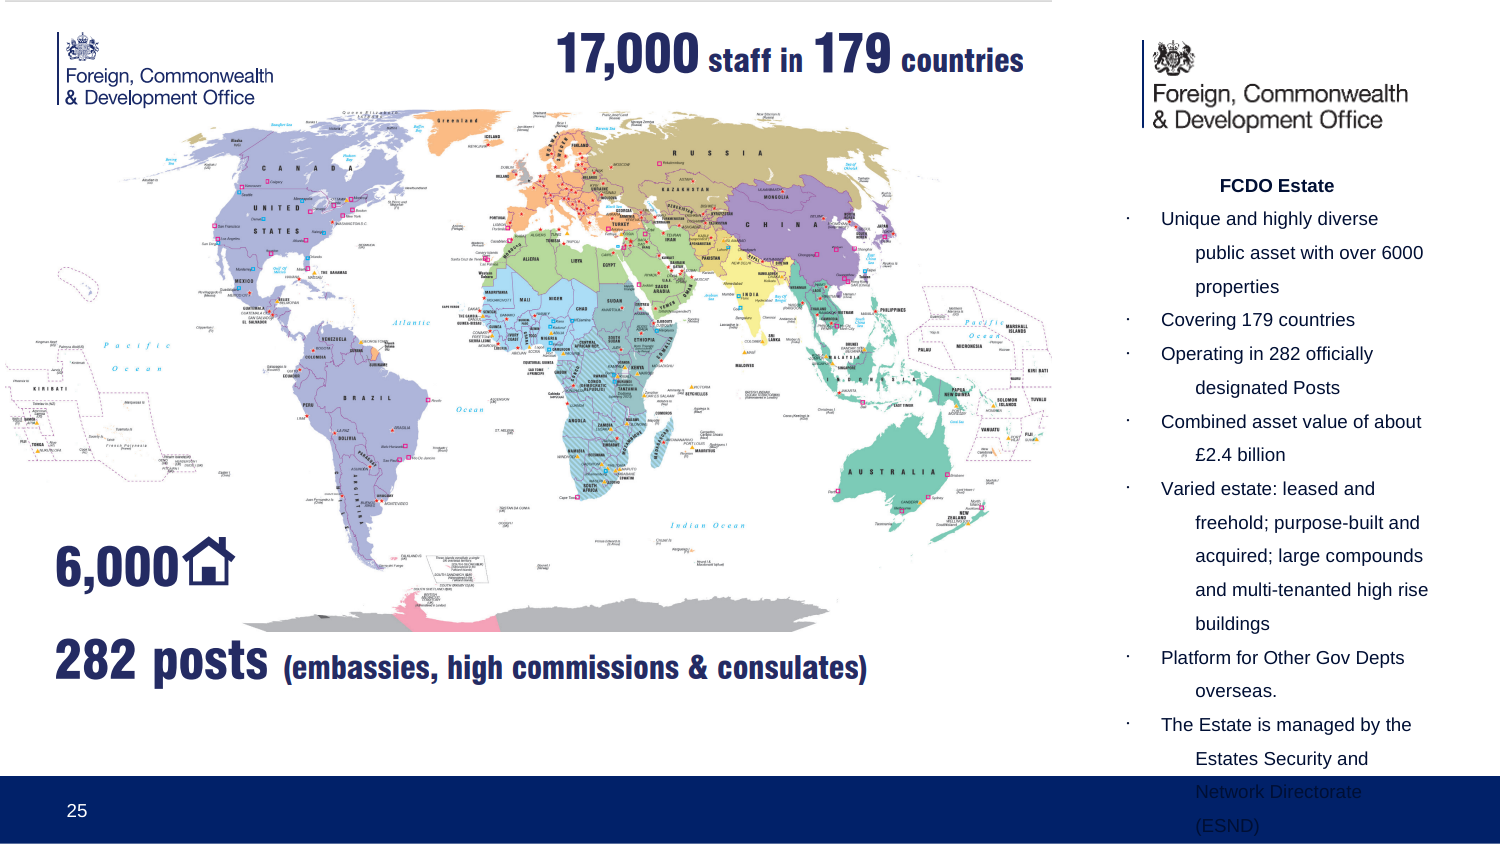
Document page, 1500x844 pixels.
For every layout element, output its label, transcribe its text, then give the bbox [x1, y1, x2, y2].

text_box FCDO Estate Unique and highly diverse public asset with over 6000 properties Covering 179 countries Operating in 282 officially designated Posts Combined asset value of about £2.4 billion Varied estate: leased and freehold; purpose-built and acquired; large compounds and multi-tenanted high rise buildings Platform for Other Gov Depts overseas. The Estate is managed by the Estates Security and Network Directorate (ESND) [1113, 156, 1442, 805]
text_box [0, 776, 1500, 844]
picture [5, 0, 1052, 744]
